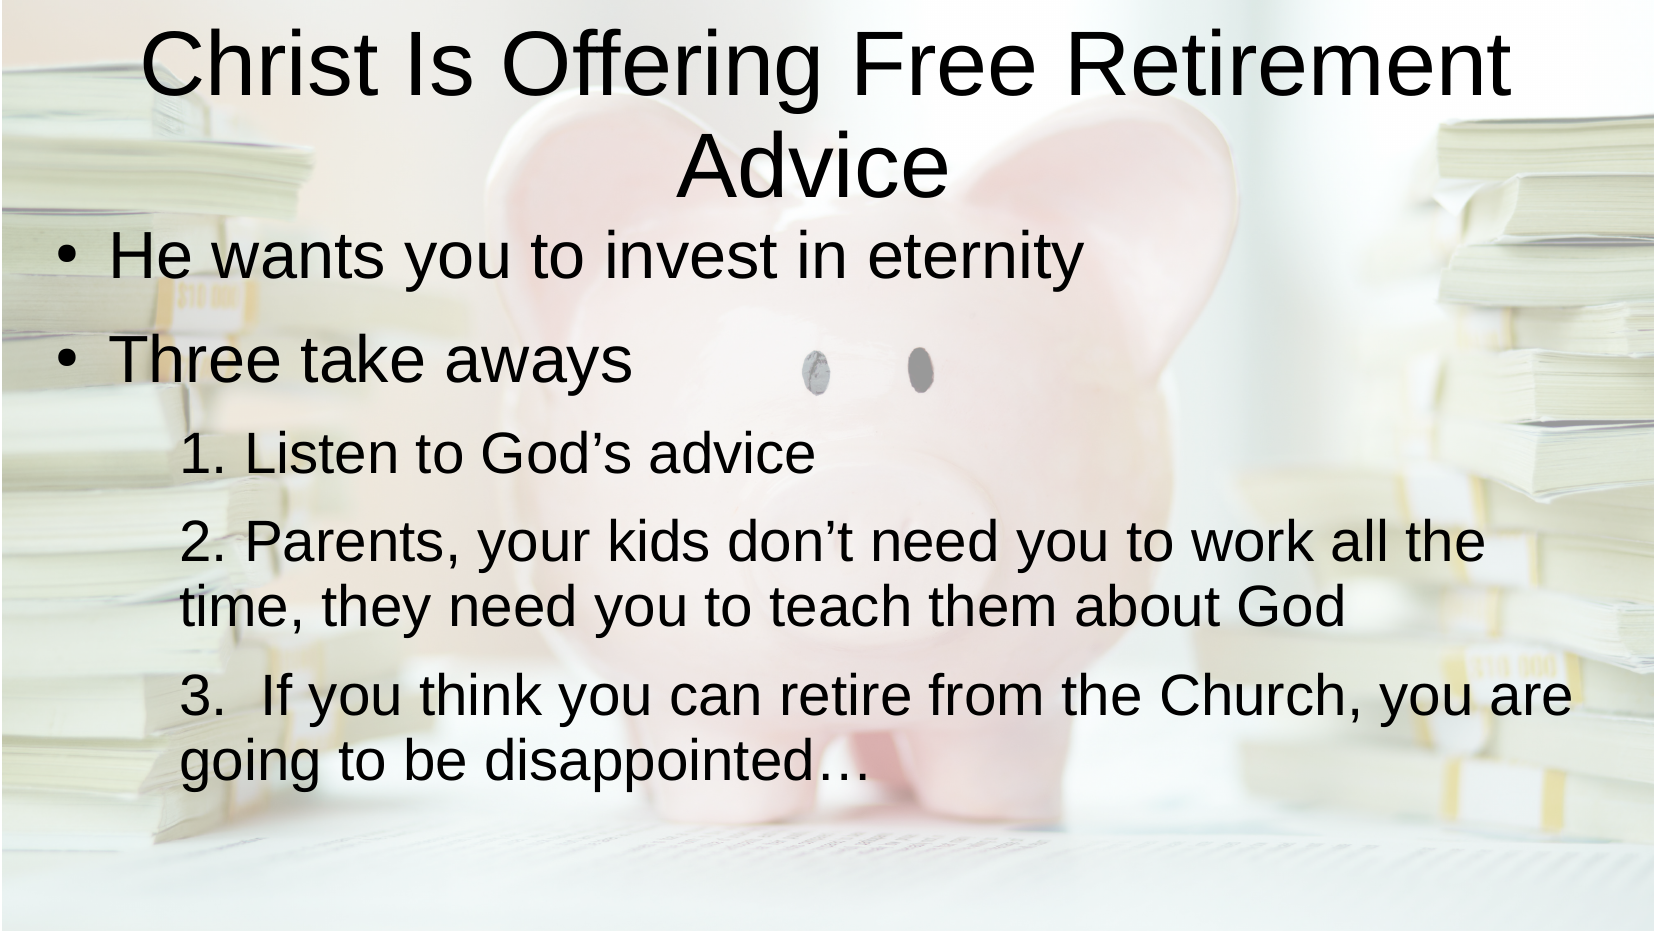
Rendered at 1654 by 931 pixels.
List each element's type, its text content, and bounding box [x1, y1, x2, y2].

list He wants you to invest in eternity Three take aways 1. Listen to God’s advice 2. Parents, your kids don’t need you to work all the time, they need you to teach them about God 3. If you think you can retire from the Church, you are going to be disappointed… [37, 217, 1613, 863]
title Christ Is Offering Free Retirement Advice [82, 12, 1571, 217]
picture [2, 0, 1654, 931]
